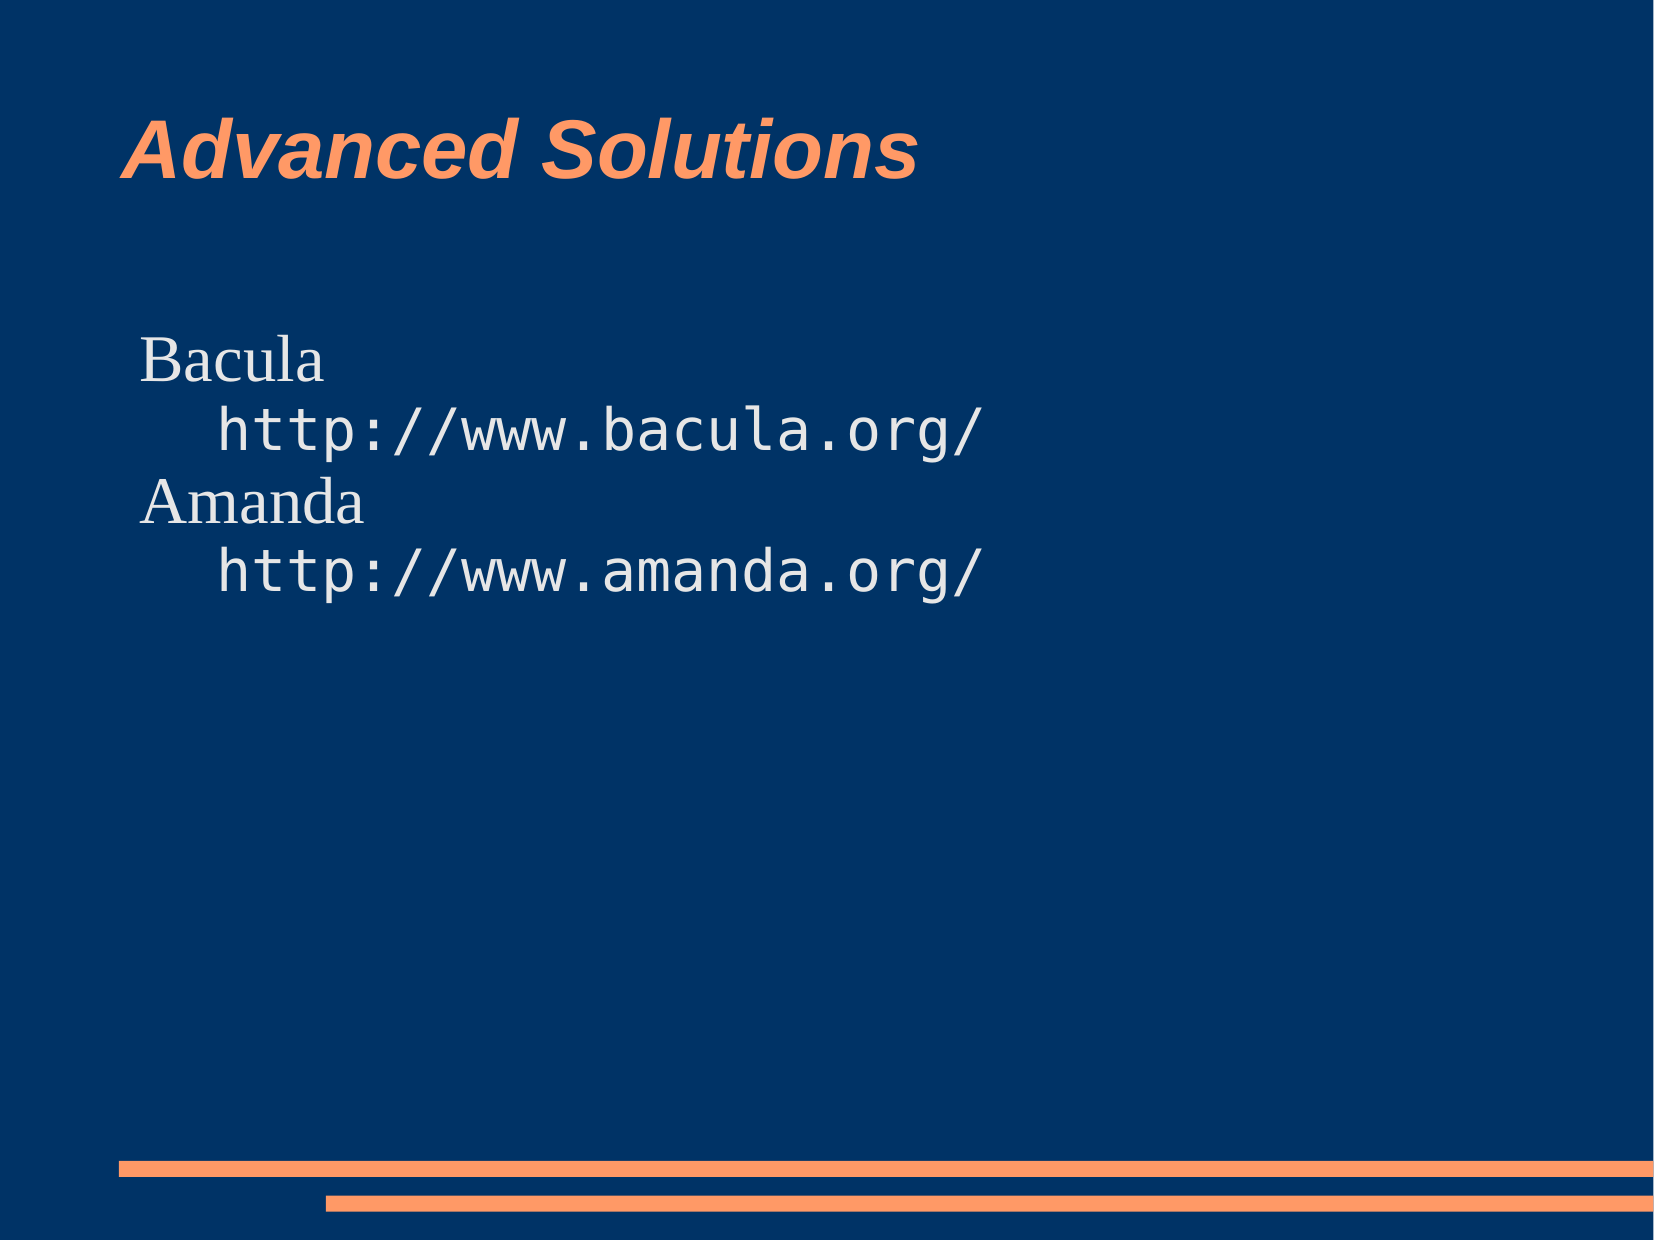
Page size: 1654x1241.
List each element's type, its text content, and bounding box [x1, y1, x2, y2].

list Bacula http://www.bacula.org/ Amanda http://www.amanda.org/ [121, 322, 1561, 1133]
title Advanced Solutions [121, 46, 1534, 254]
